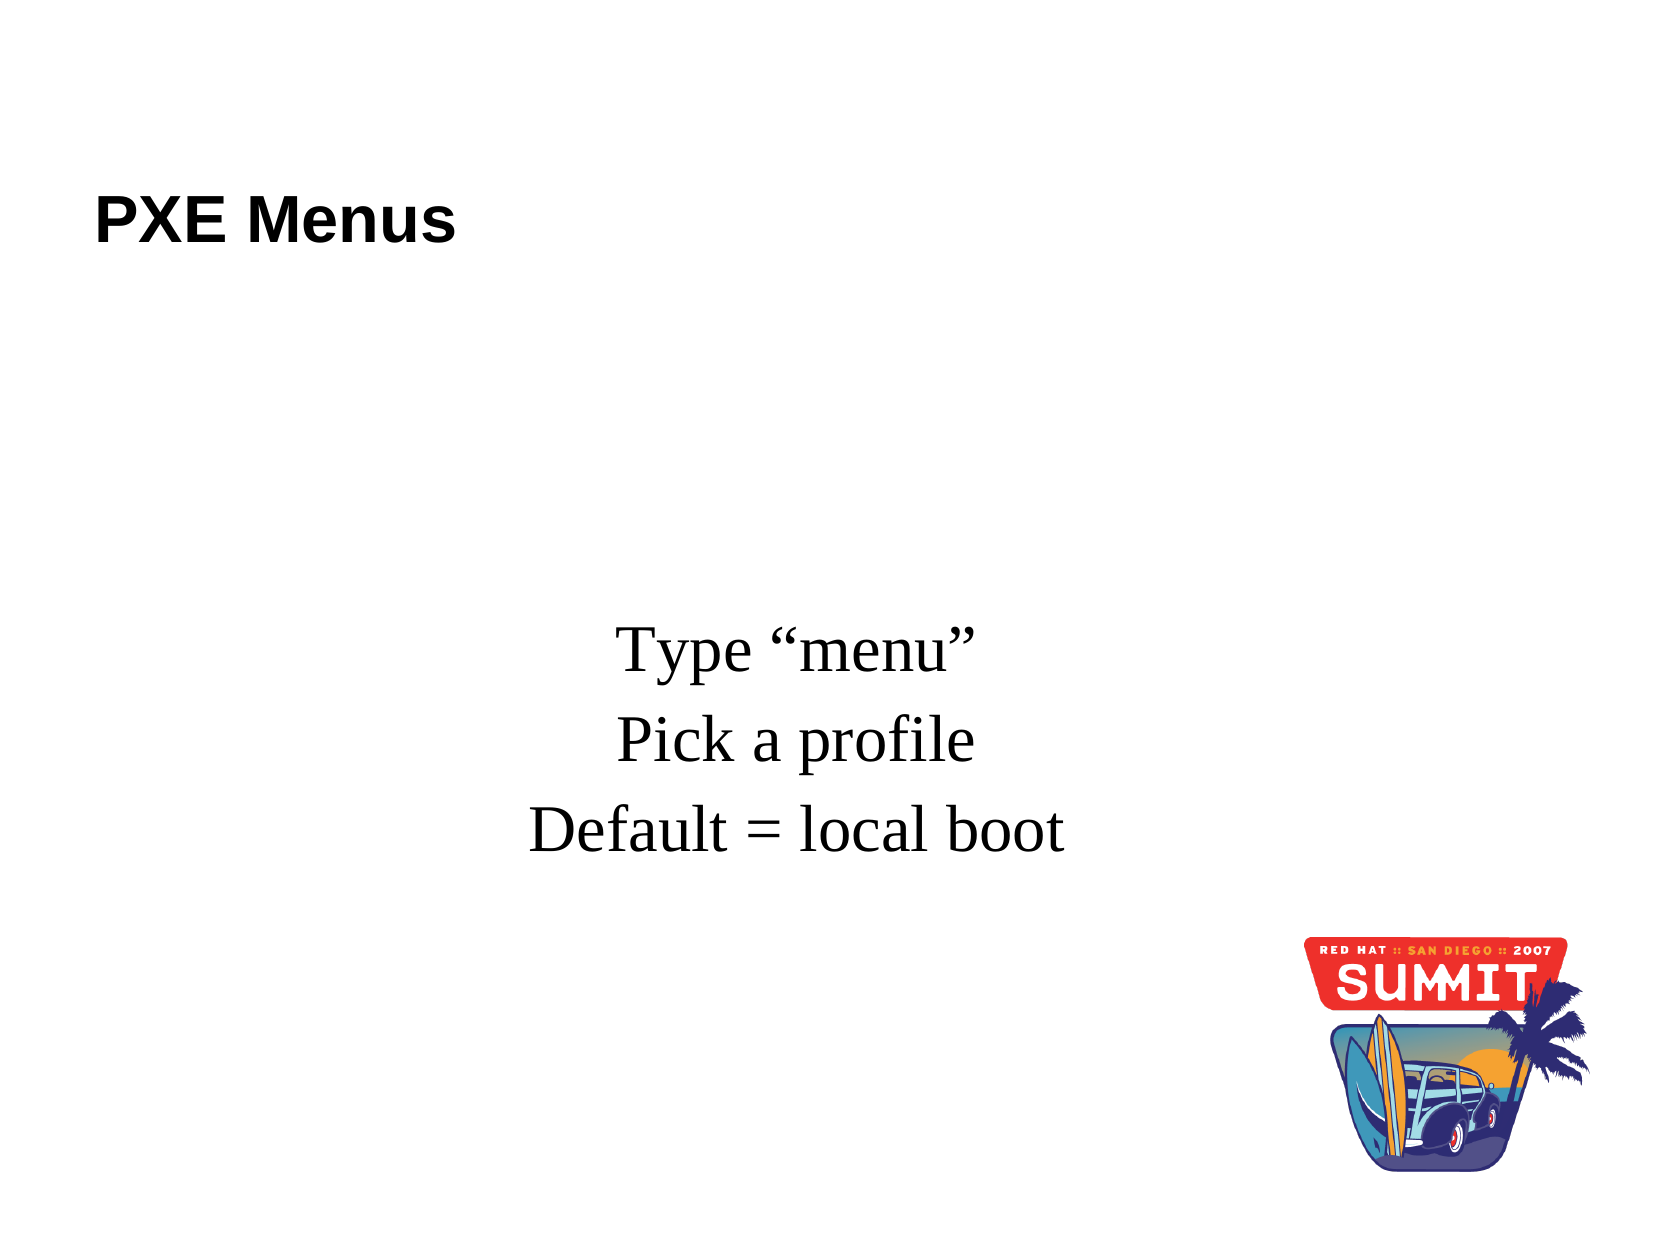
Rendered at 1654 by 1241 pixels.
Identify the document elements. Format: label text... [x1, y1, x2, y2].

subtitle Type “menu” Pick a profile Default = local boot [94, 304, 1500, 1174]
title PXE Menus [94, 164, 1506, 275]
picture [1500, 937, 1590, 1172]
